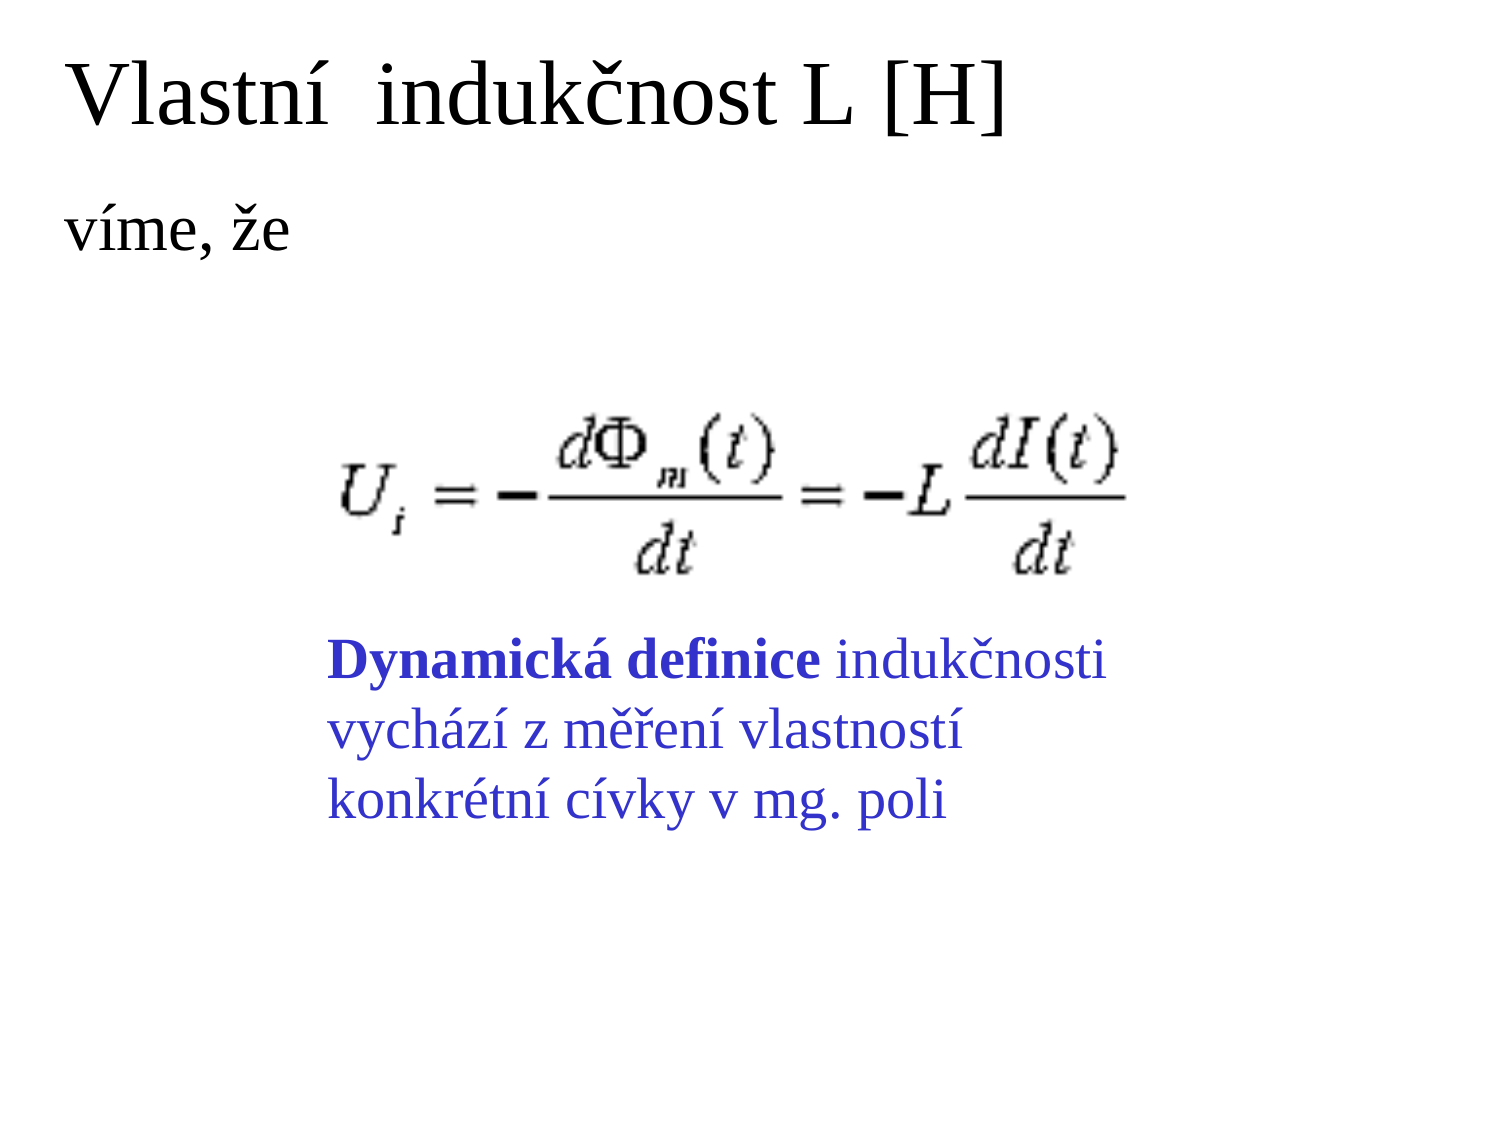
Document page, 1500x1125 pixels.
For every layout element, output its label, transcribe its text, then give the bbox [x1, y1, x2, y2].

text_box Dynamická definice indukčnosti vychází z měření vlastností konkrétní cívky v mg. poli [312, 612, 1163, 838]
chart [312, 399, 1158, 595]
text_box Vlastní indukčnost L [H] víme, že [49, 24, 1351, 273]
